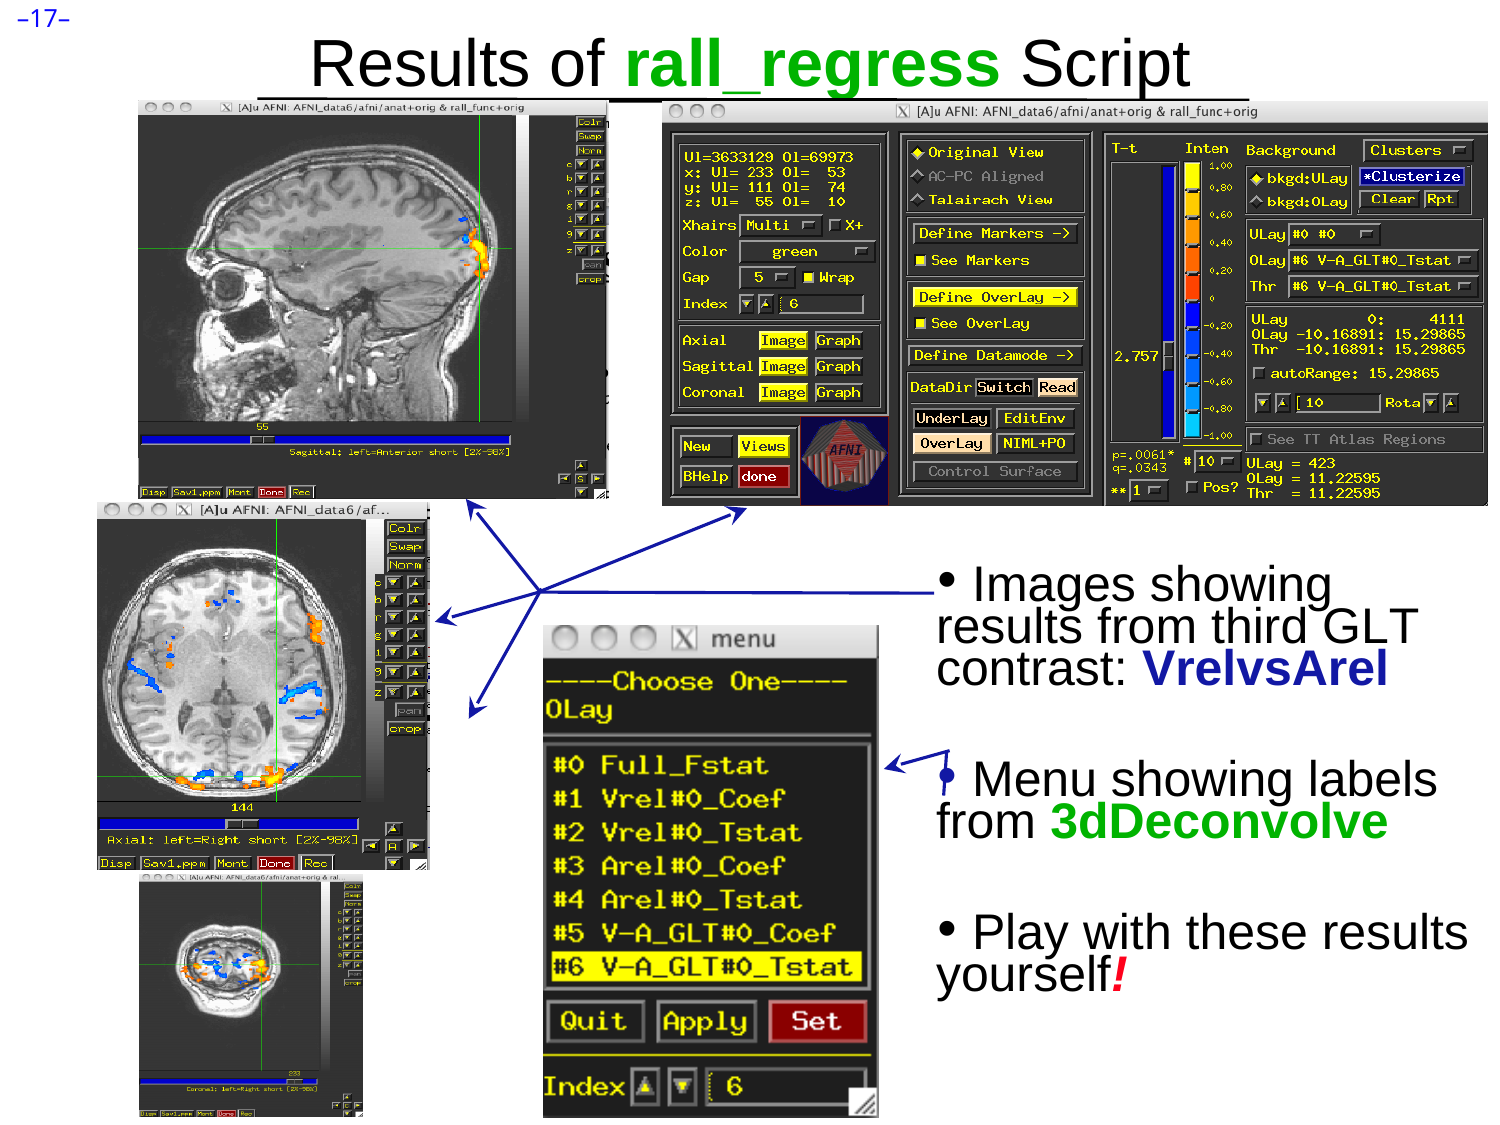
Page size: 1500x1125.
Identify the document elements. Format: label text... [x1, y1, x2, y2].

picture [662, 101, 1488, 506]
picture [97, 502, 430, 870]
picture [138, 100, 609, 499]
text_box Images showing results from third GLT contrast: VrelvsArel Menu showing labels from 3dDeconvolve Play with these results yourself! [921, 560, 1500, 1008]
picture [543, 625, 879, 1118]
title Results of rall_regress Script [112, 11, 1388, 109]
picture [139, 874, 363, 1117]
